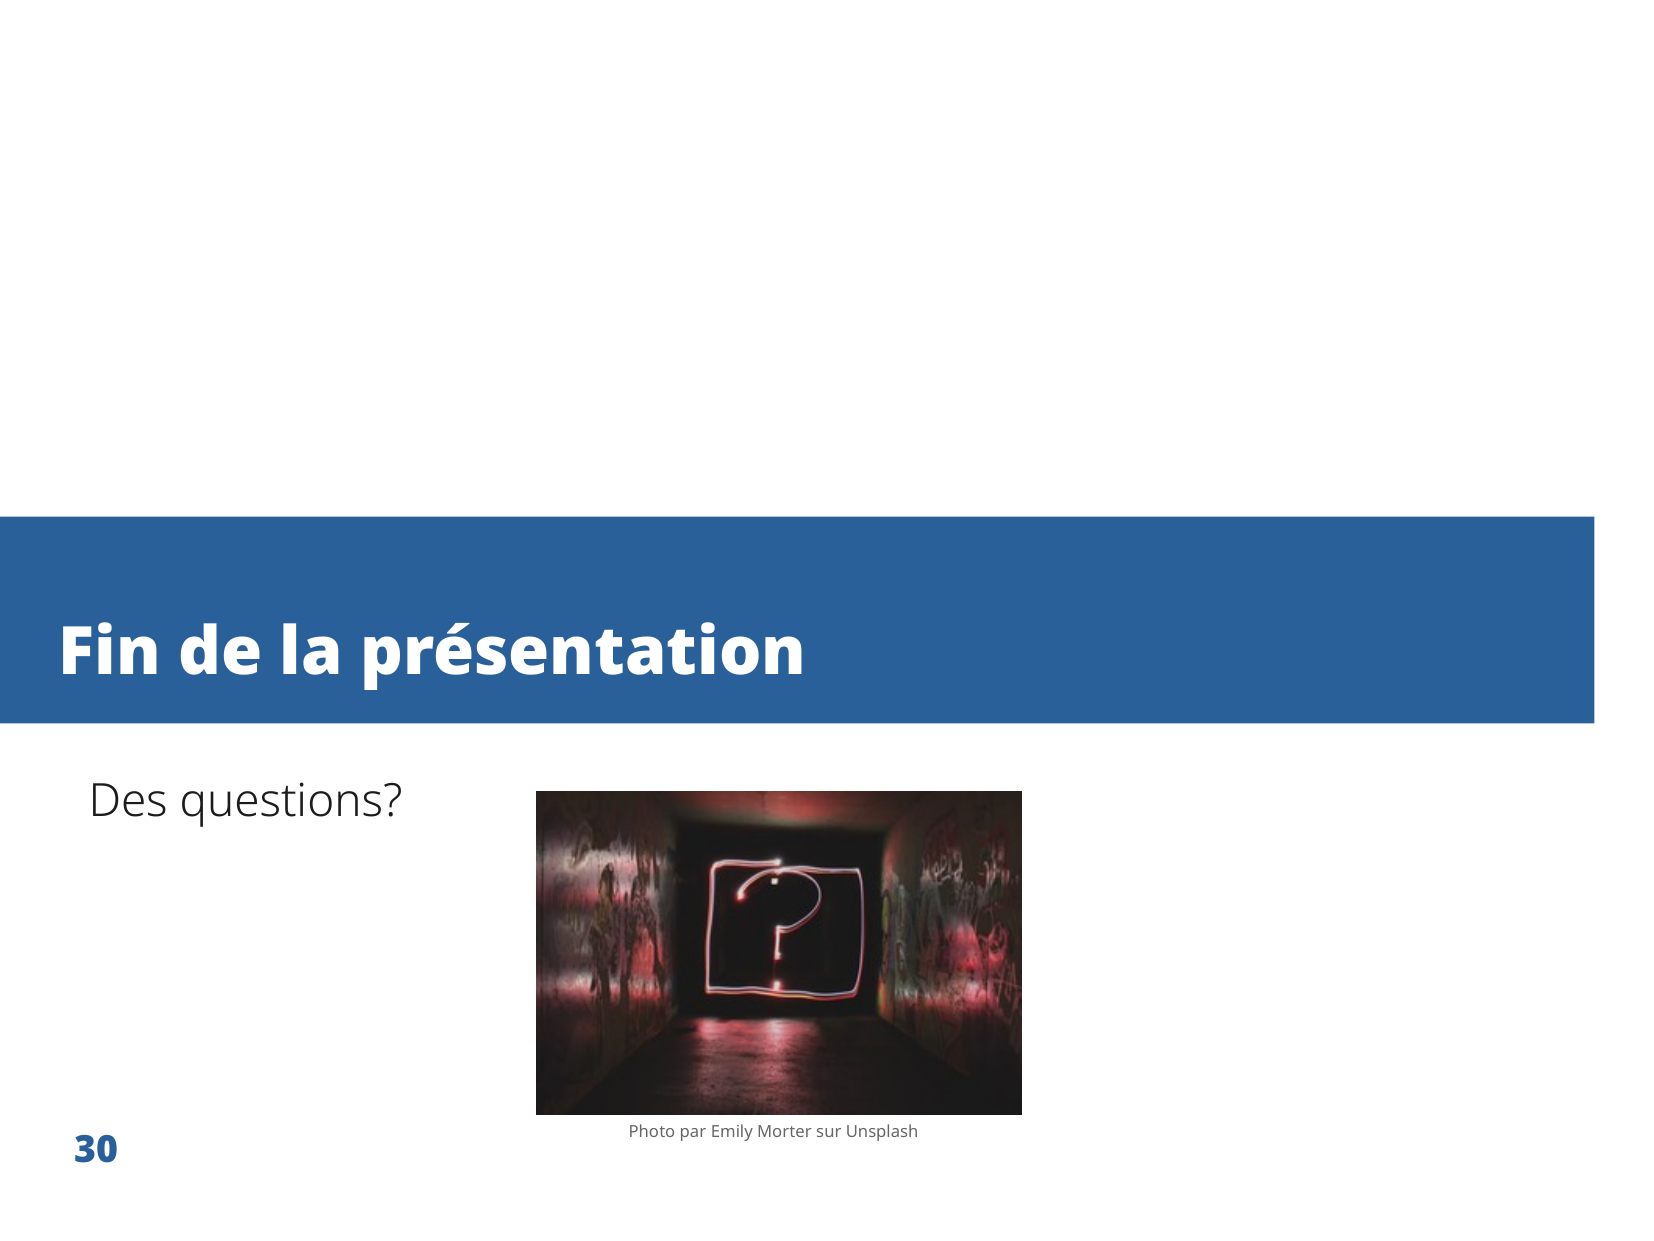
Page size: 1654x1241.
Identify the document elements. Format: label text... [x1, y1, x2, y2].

title Fin de la présentation [59, 546, 1595, 694]
text_box Des questions? [88, 767, 1595, 851]
text_box Photo par Emily Morter sur Unsplash [478, 1112, 1069, 1152]
picture [536, 791, 1022, 1112]
